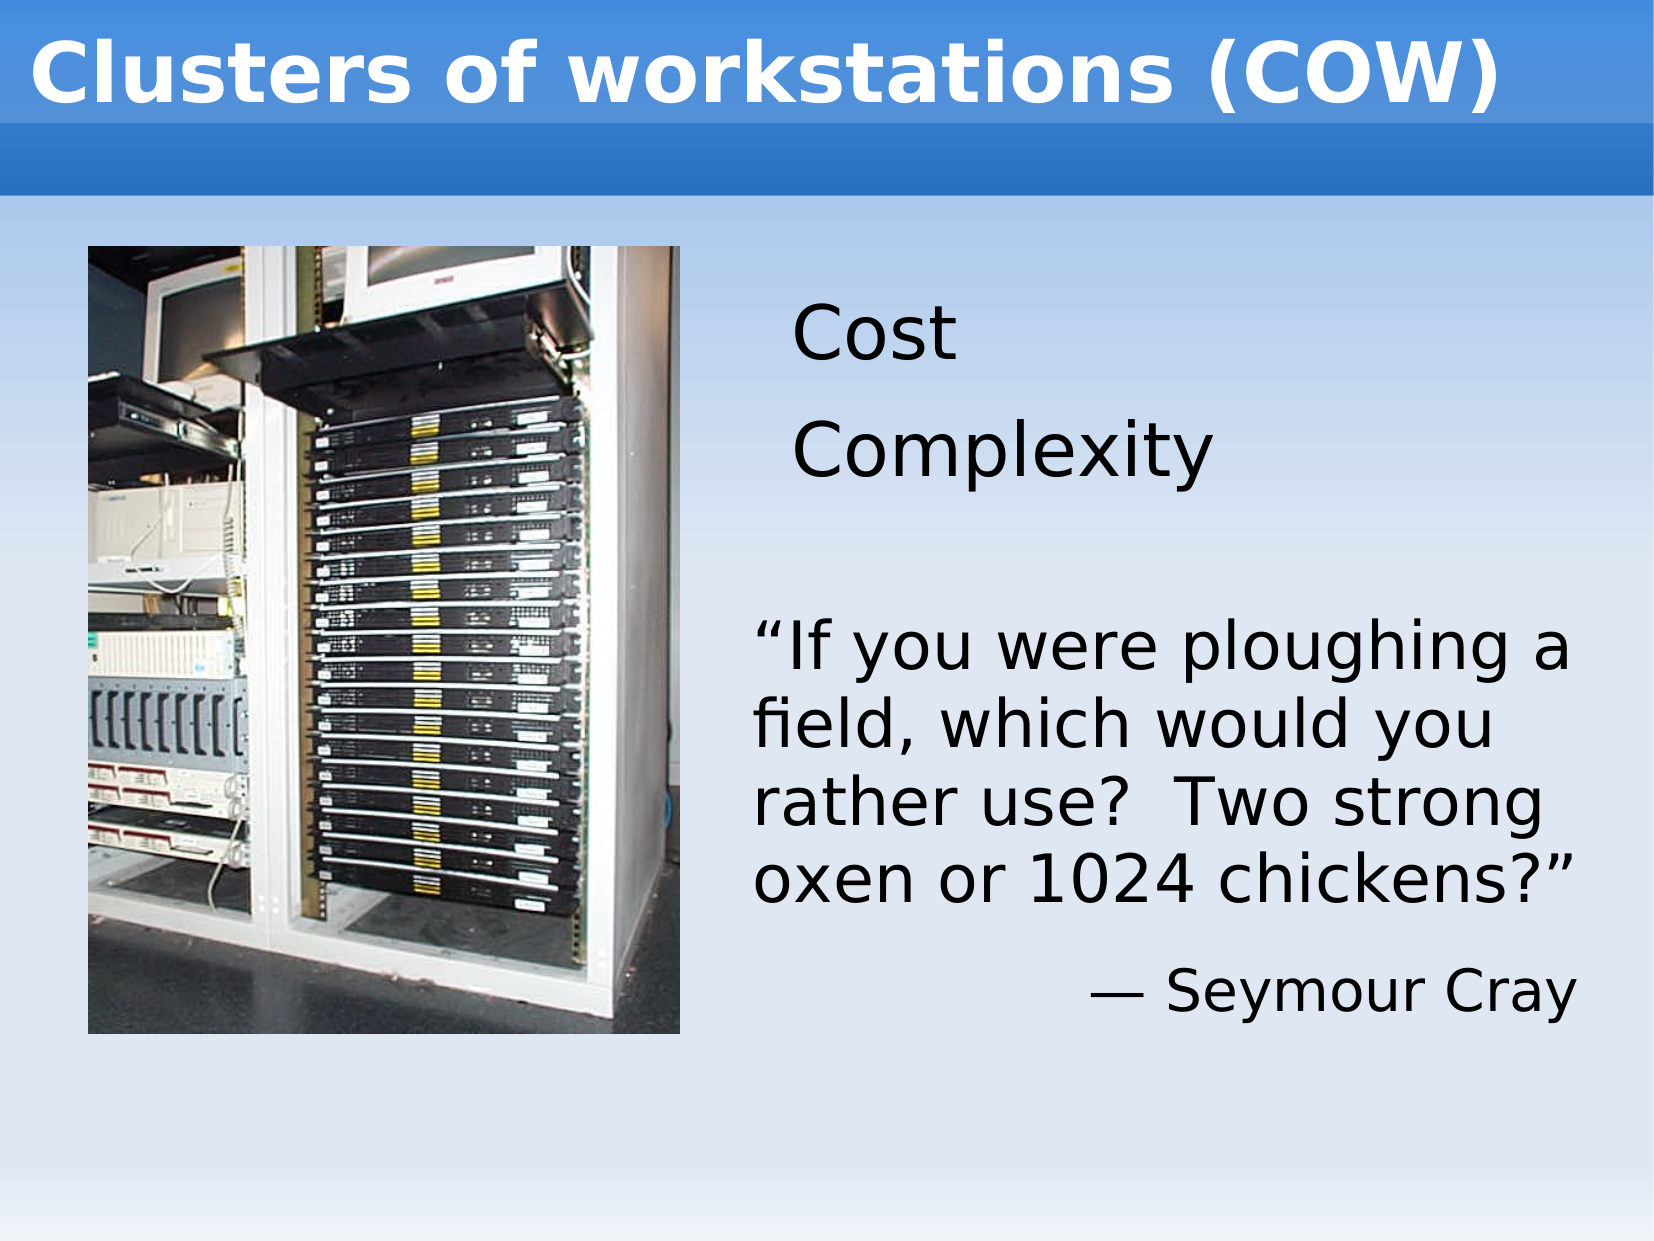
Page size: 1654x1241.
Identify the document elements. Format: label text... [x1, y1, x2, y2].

list Cost Complexity [750, 290, 1477, 502]
picture [0, 0, 1654, 1241]
text_box “If you were ploughing a field, which would you rather use? Two strong oxen or 1024 chickens?” — Seymour Cray [738, 600, 1595, 1033]
title Clusters of workstations (COW) [29, 0, 1536, 148]
